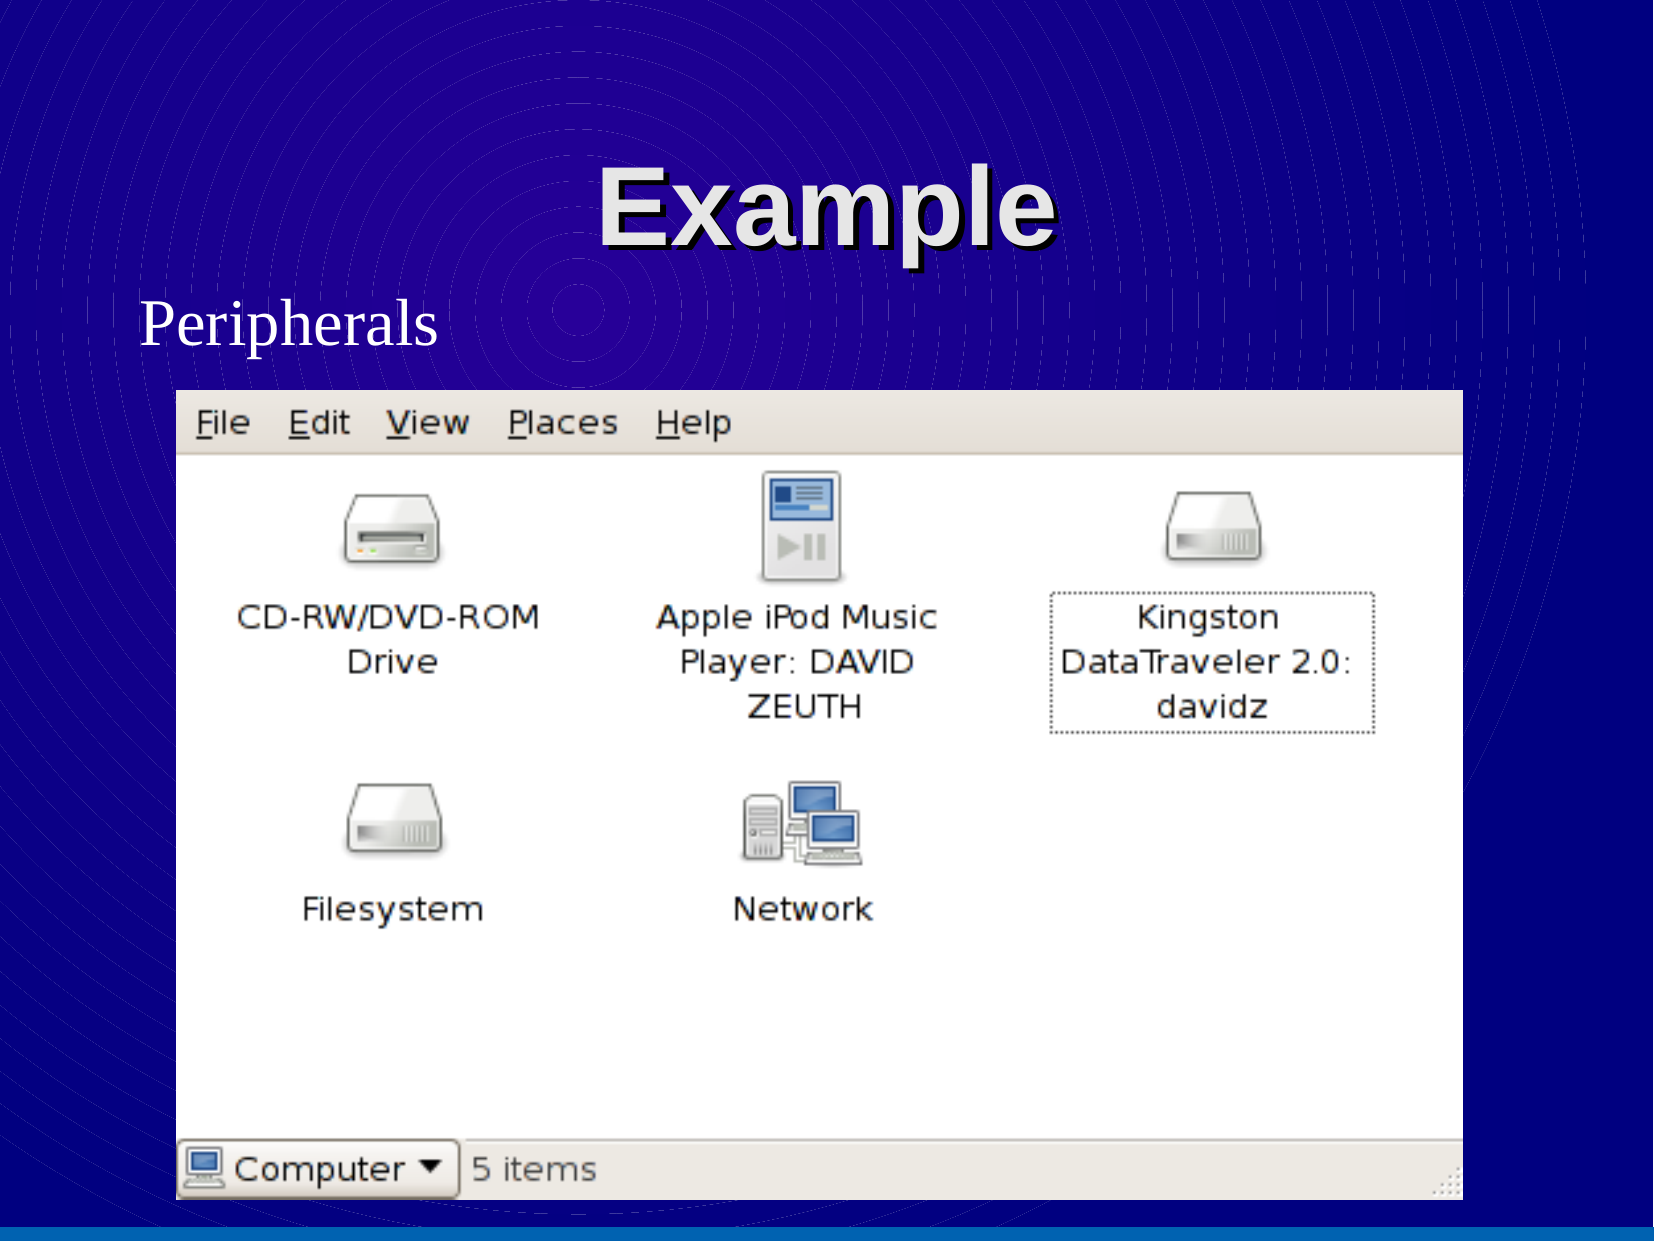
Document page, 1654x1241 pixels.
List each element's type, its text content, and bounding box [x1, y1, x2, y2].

title Example [121, 102, 1533, 285]
list Peripherals [121, 285, 1533, 1068]
picture [176, 390, 1463, 1201]
